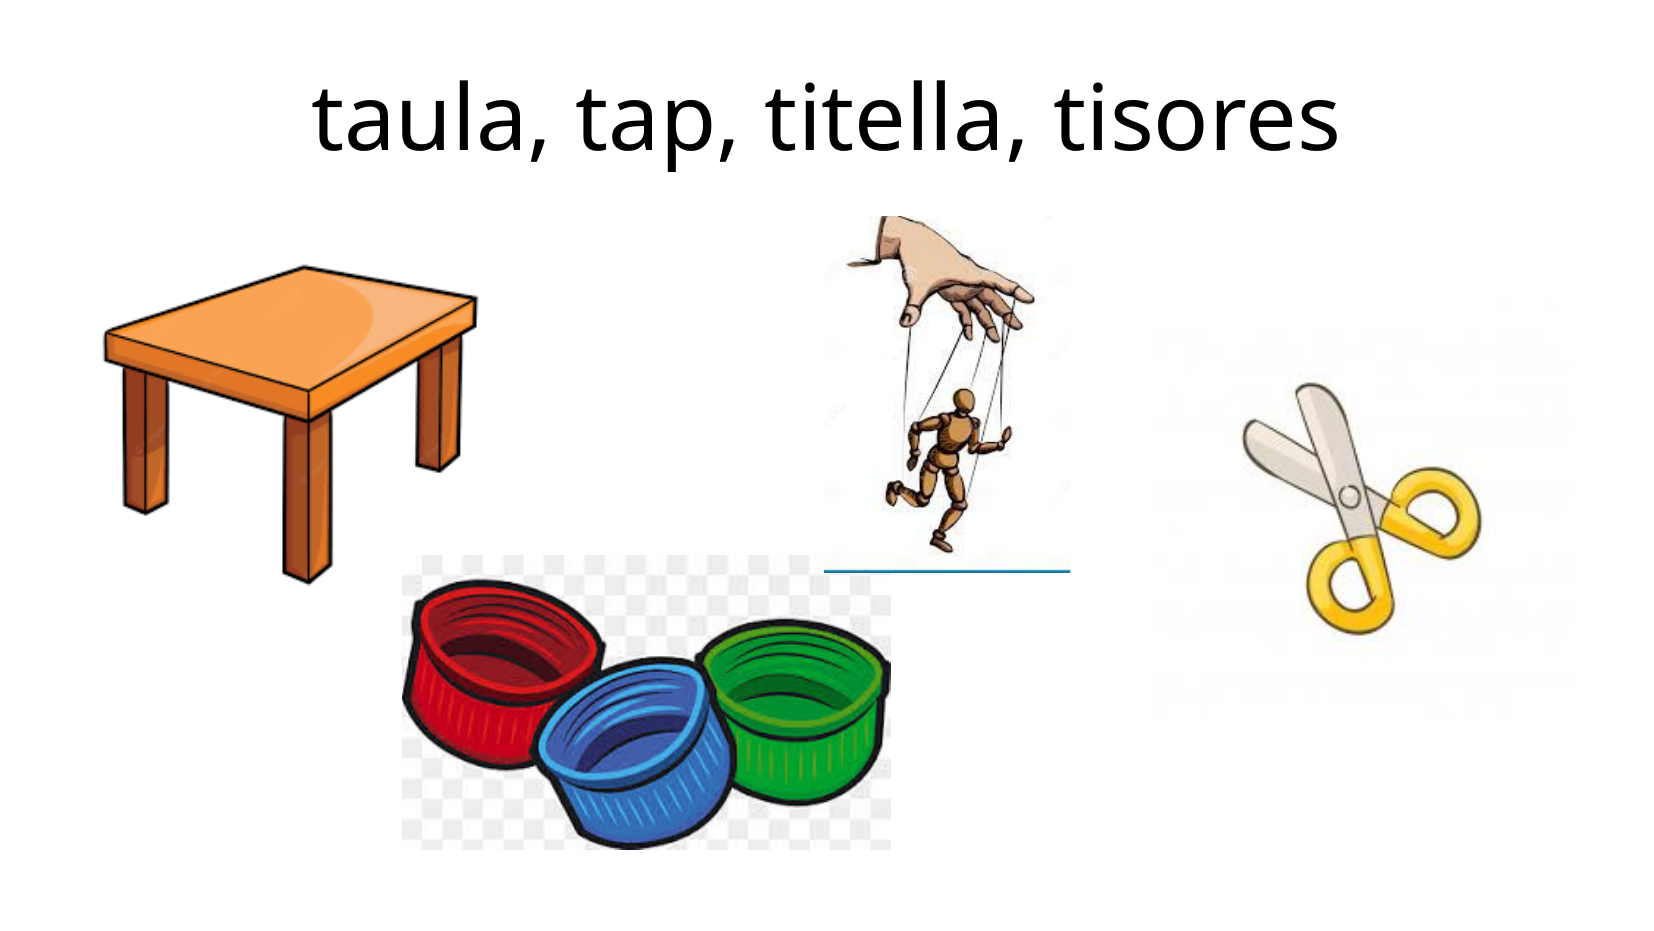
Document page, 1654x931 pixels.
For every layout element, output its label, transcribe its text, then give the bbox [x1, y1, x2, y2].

picture [1152, 299, 1573, 720]
picture [89, 216, 1071, 850]
title taula, tap, titella, tisores [82, 37, 1571, 193]
